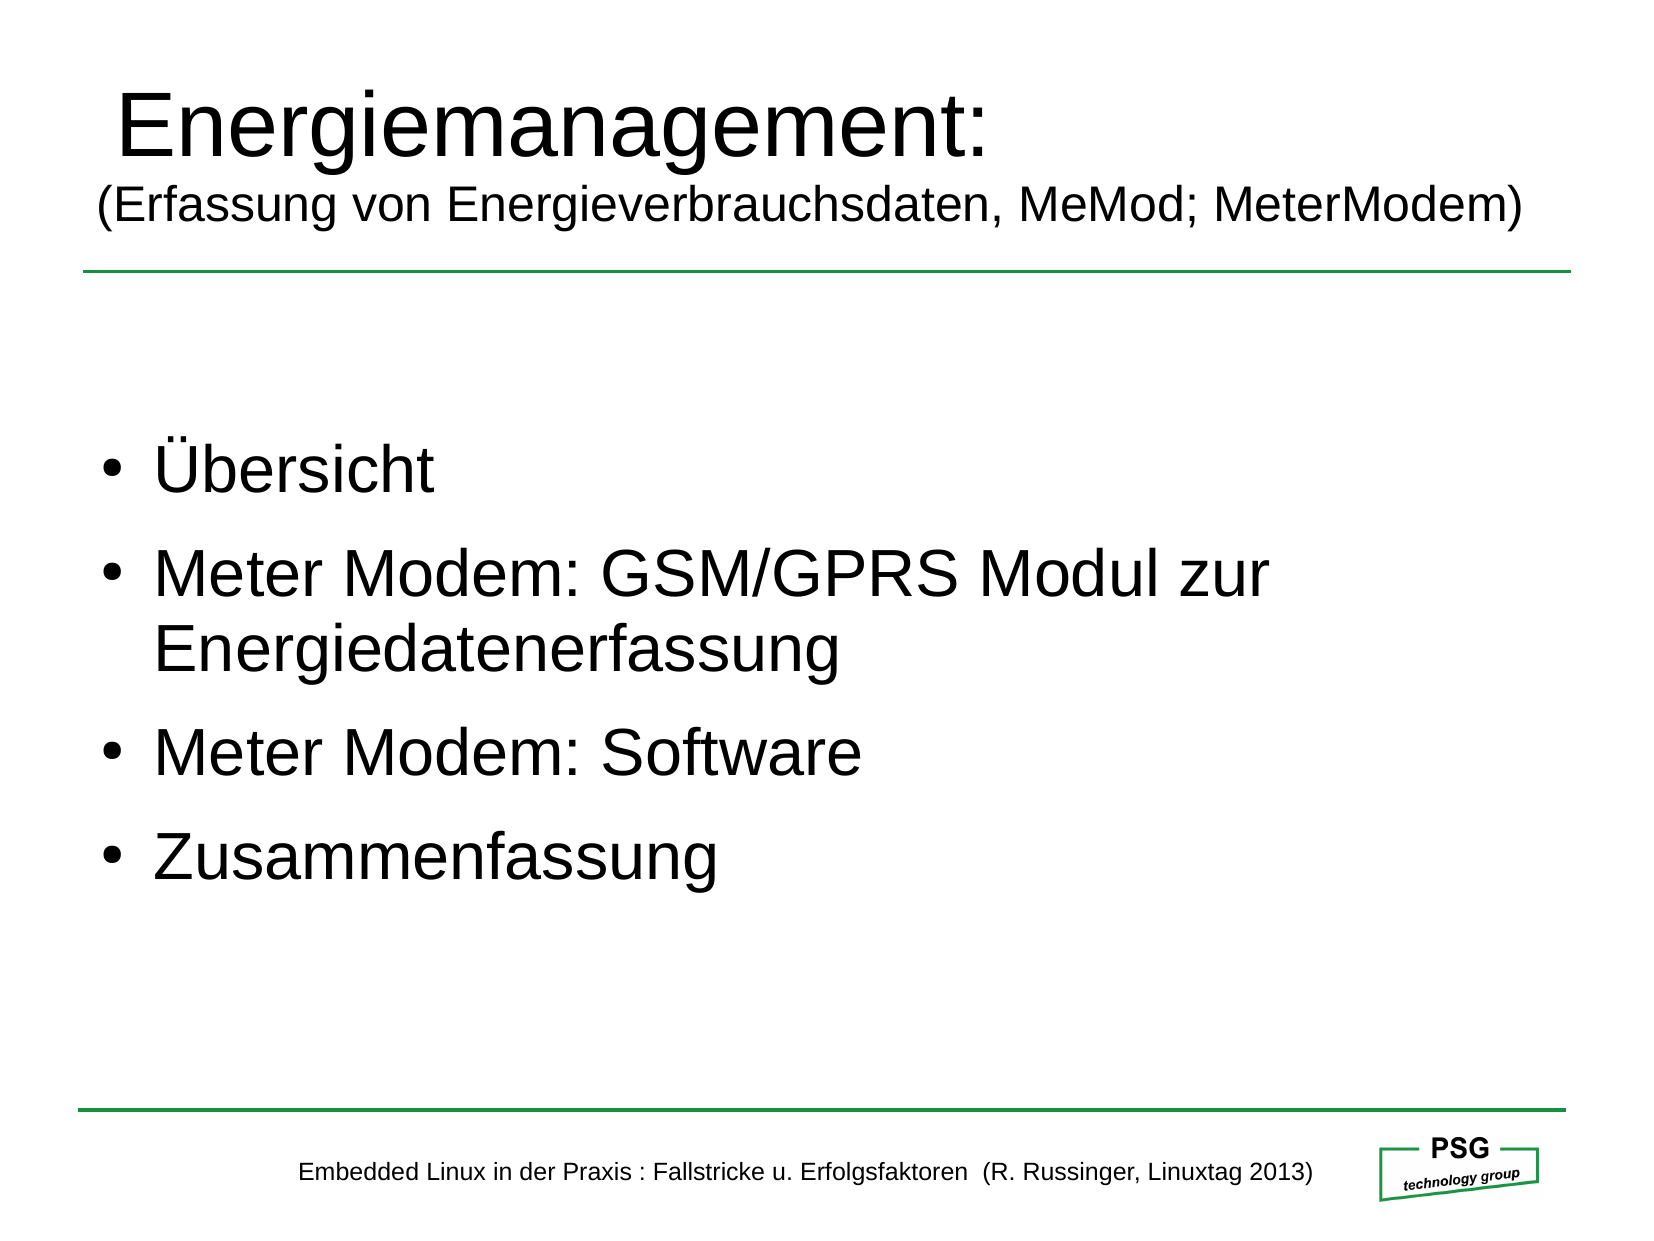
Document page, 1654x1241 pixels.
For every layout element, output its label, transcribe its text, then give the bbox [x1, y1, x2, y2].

list Übersicht Meter Modem: GSM/GPRS Modul zur Energiedatenerfassung Meter Modem: Software Zusammenfassung [82, 431, 1538, 1087]
picture [1375, 1134, 1543, 1205]
title Energiemanagement: (Erfassung von Energieverbrauchsdaten, MeMod; MeterModem) [82, 49, 1571, 257]
